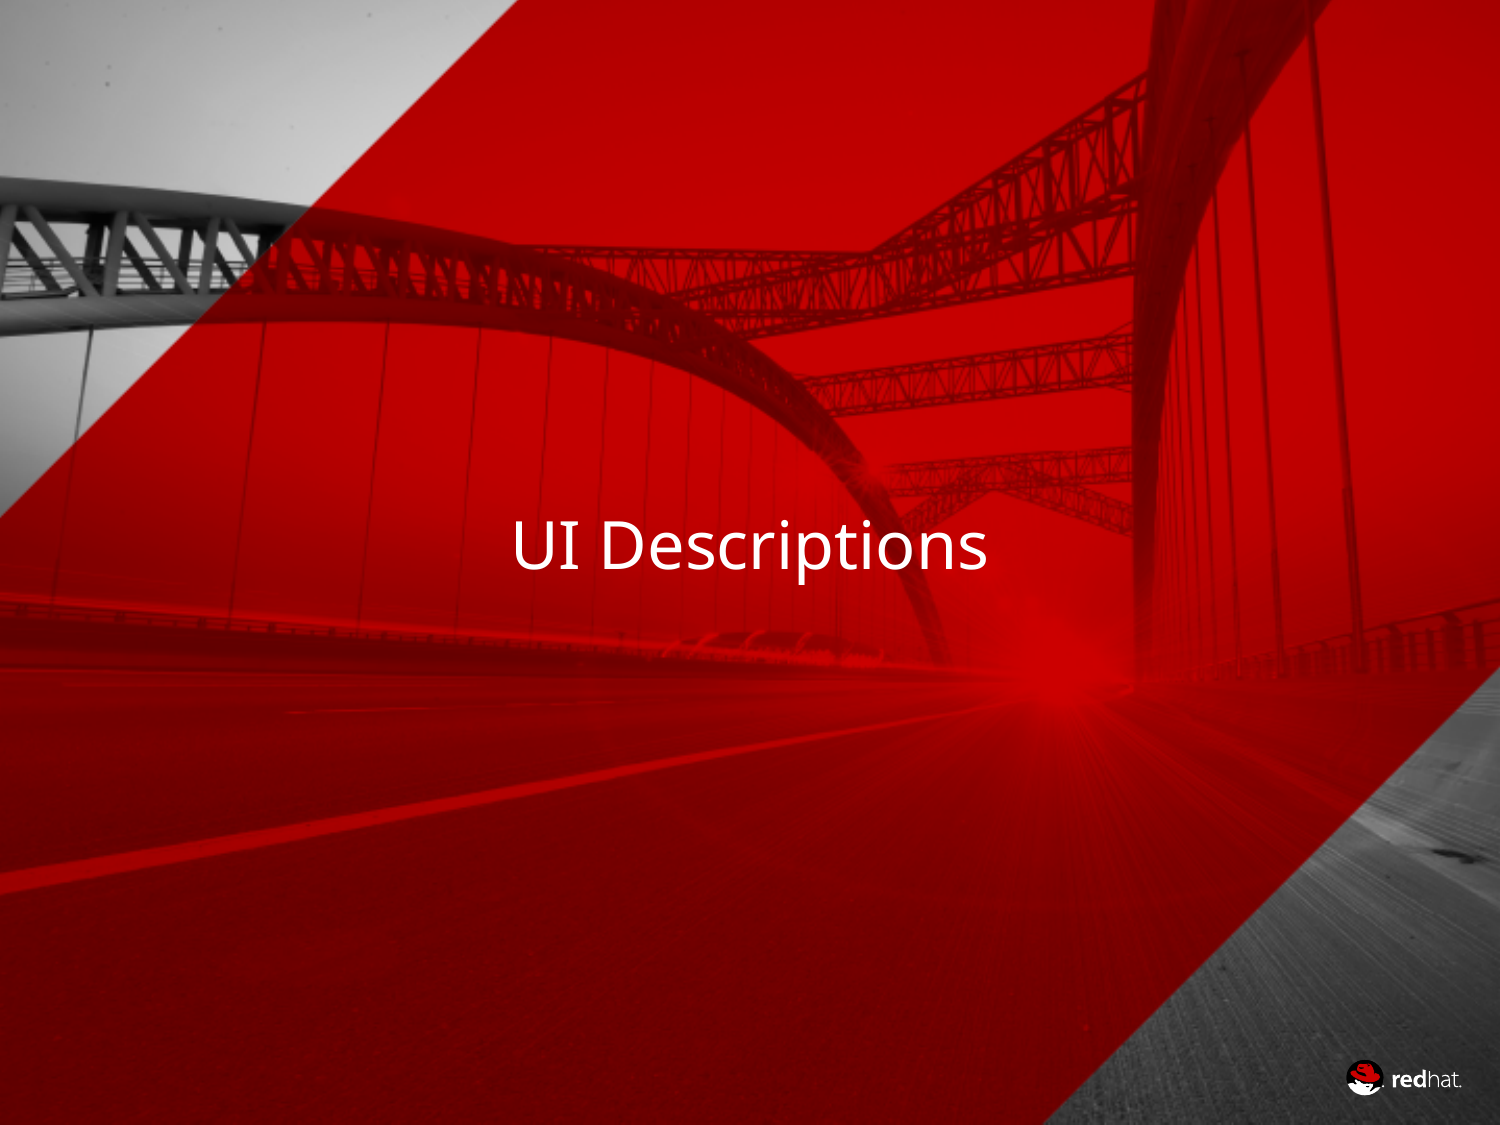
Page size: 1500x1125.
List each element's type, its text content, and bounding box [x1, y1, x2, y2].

picture [0, 0, 1500, 1125]
title UI Descriptions [112, 450, 1388, 638]
